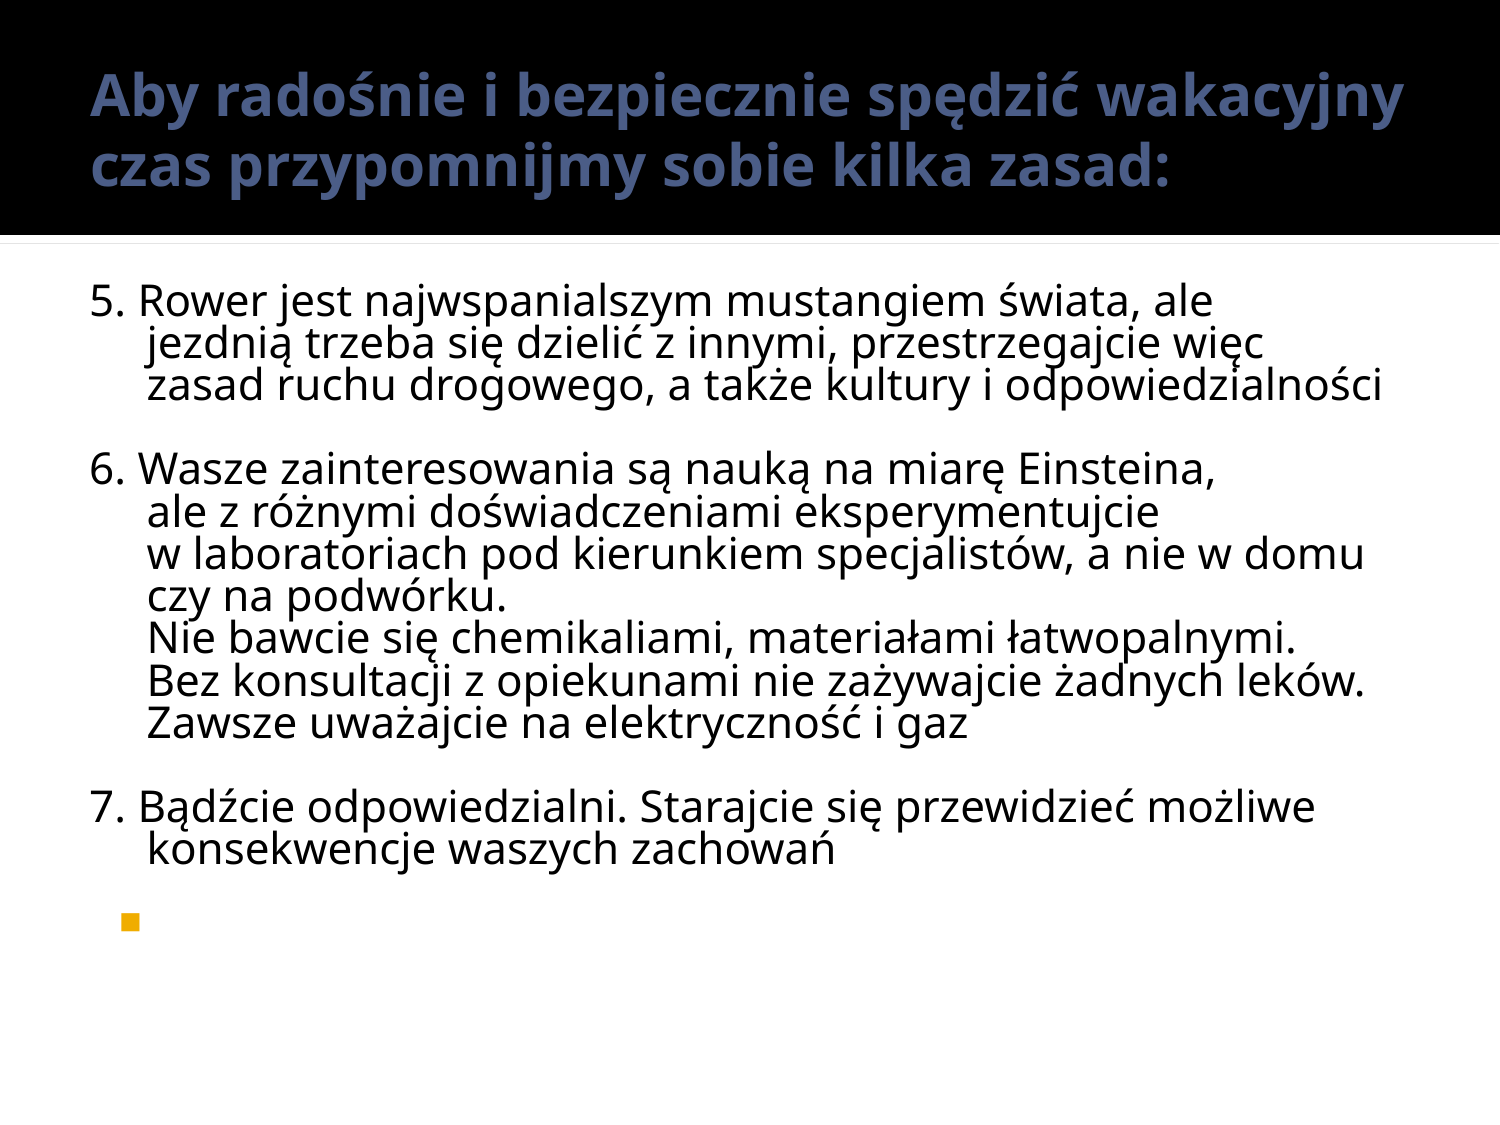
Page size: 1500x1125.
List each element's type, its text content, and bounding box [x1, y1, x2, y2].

list 5. Rower jest najwspanialszym mustangiem świata, ale jezdnią trzeba się dzielić z innymi, przestrzegajcie więc zasad ruchu drogowego, a także kultury i odpowiedzialności 6. Wasze zainteresowania są nauką na miarę Einsteina, ale z różnymi doświadczeniami eksperymentujcie w laboratoriach pod kierunkiem specjalistów, a nie w domu czy na podwórku. Nie bawcie się chemikaliami, materiałami łatwopalnymi. Bez konsultacji z opiekunami nie zażywajcie żadnych leków. Zawsze uważajcie na elektryczność i gaz 7. Bądźcie odpowiedzialni. Starajcie się przewidzieć możliwe konsekwencje waszych zachowań [75, 267, 1424, 1005]
title Aby radośnie i bezpiecznie spędzić wakacyjny czas przypomnijmy sobie kilka zasad: [75, 25, 1426, 232]
